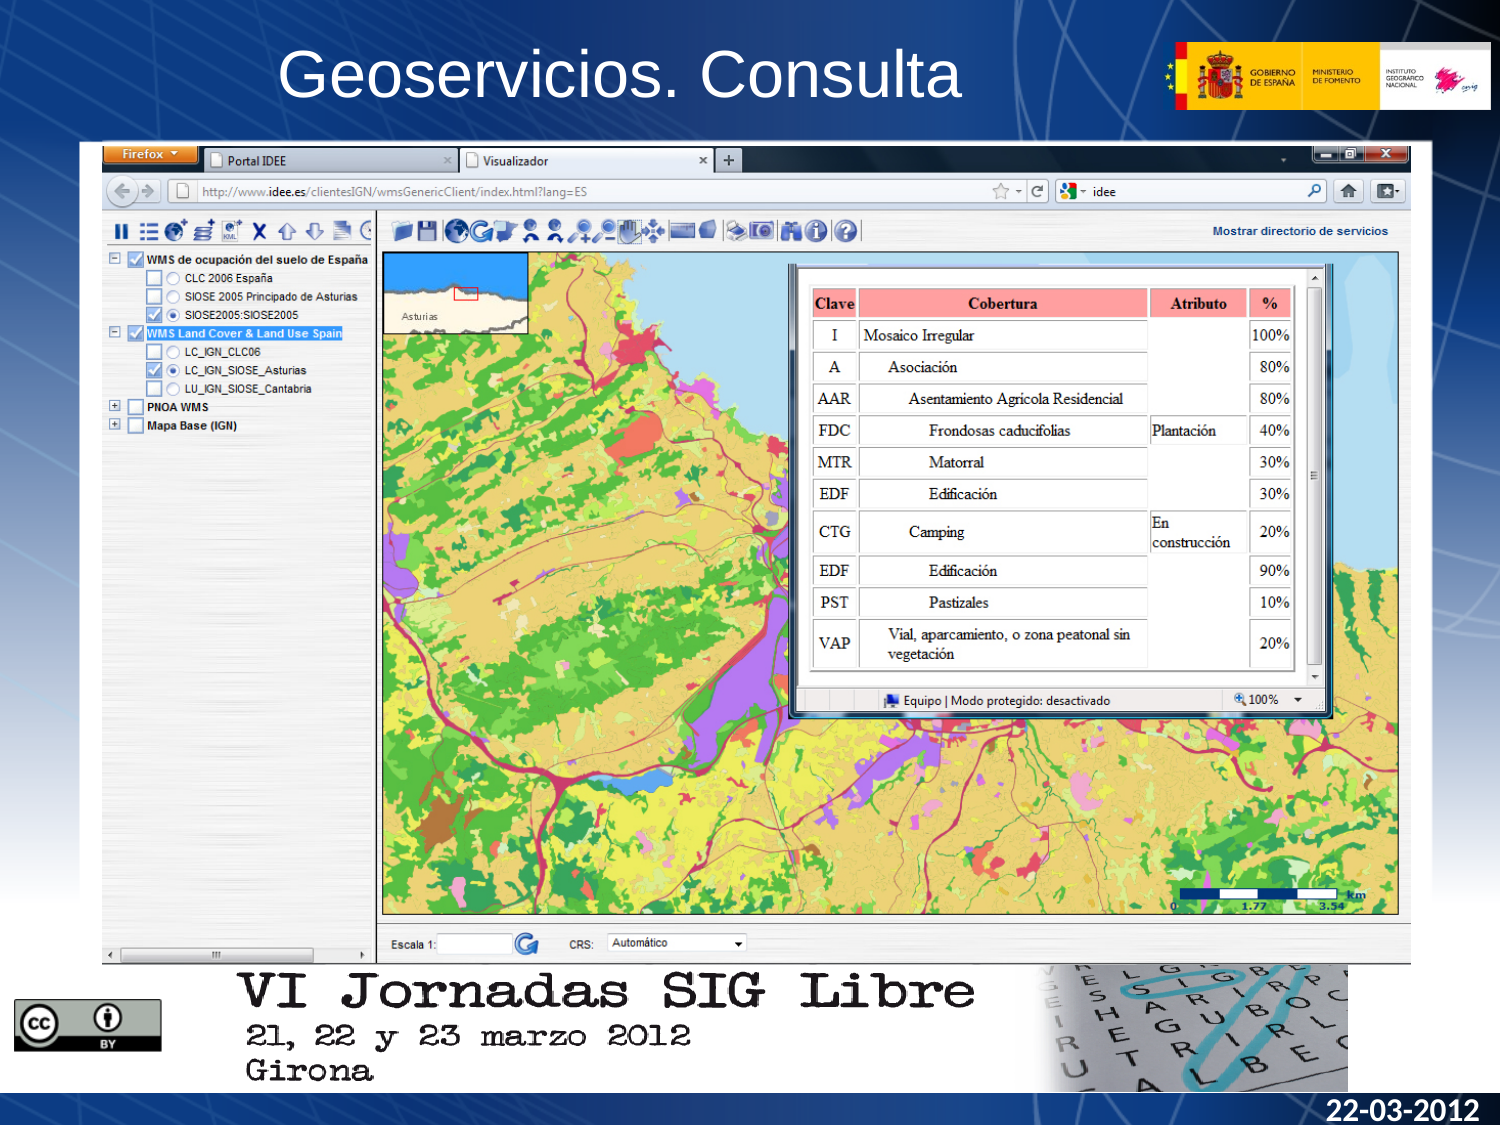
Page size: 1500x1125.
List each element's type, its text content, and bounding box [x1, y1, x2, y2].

title Geoservicios. Consulta [82, 0, 1158, 142]
picture [0, 0, 1500, 1125]
